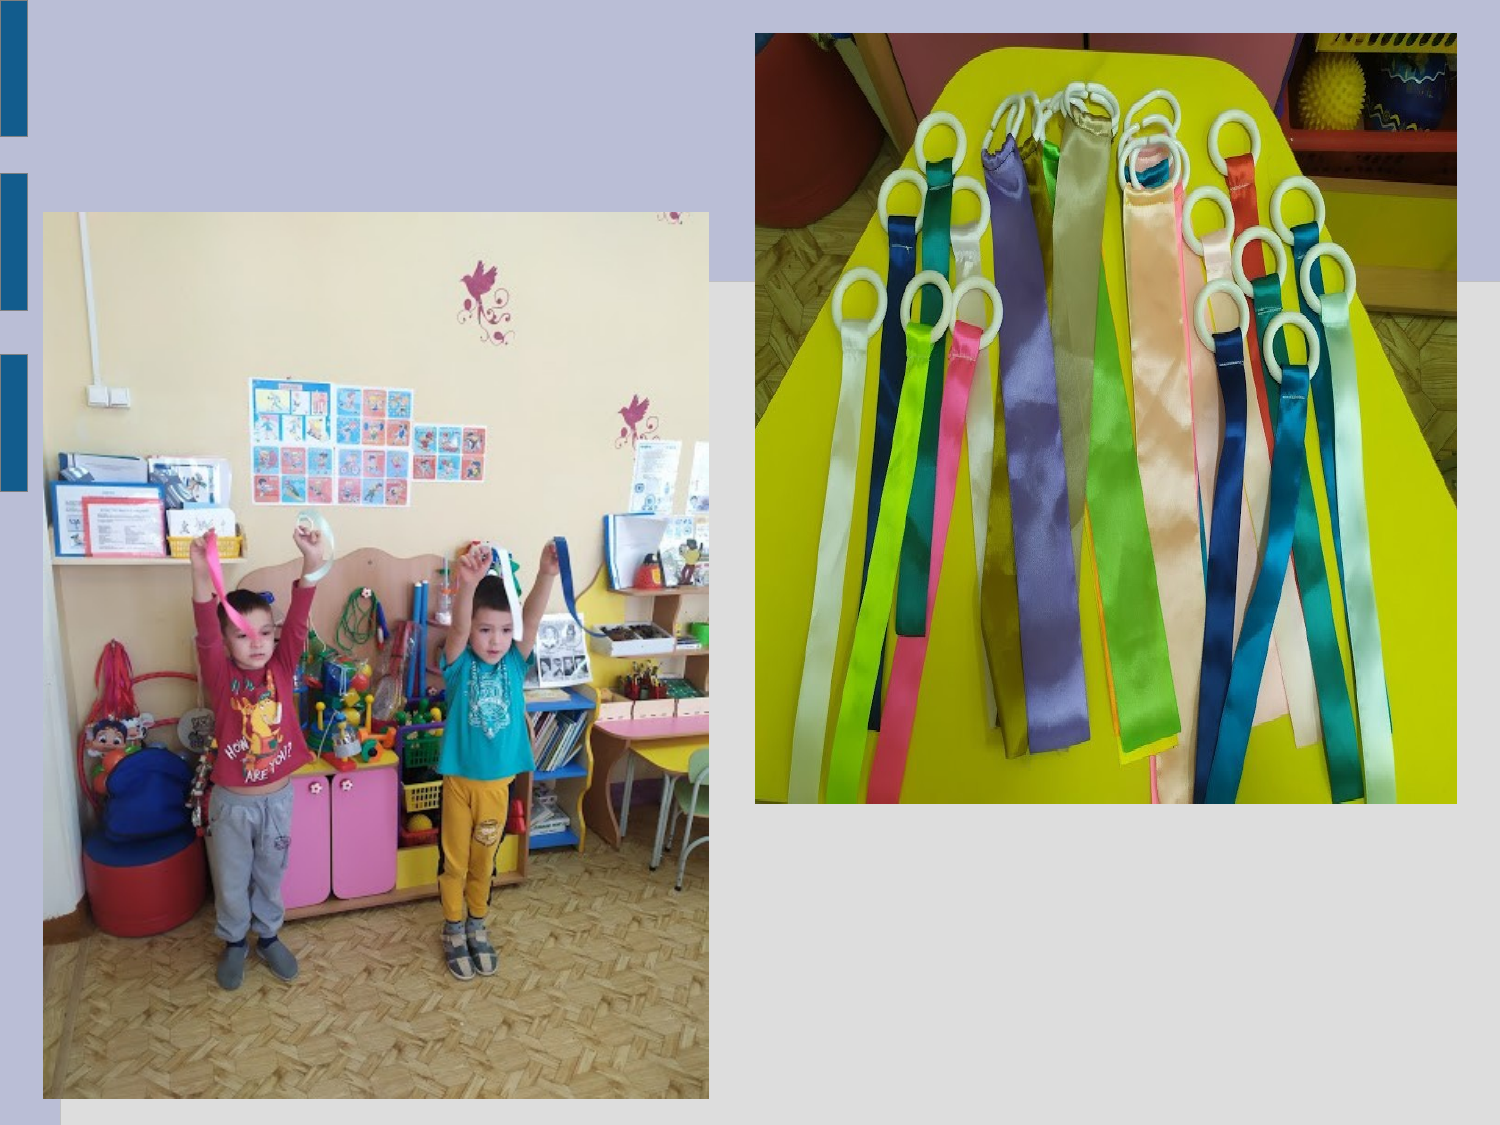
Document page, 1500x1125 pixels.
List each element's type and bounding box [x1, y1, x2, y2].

picture [755, 33, 1457, 804]
picture [1283, 393, 1304, 399]
picture [43, 212, 709, 1099]
